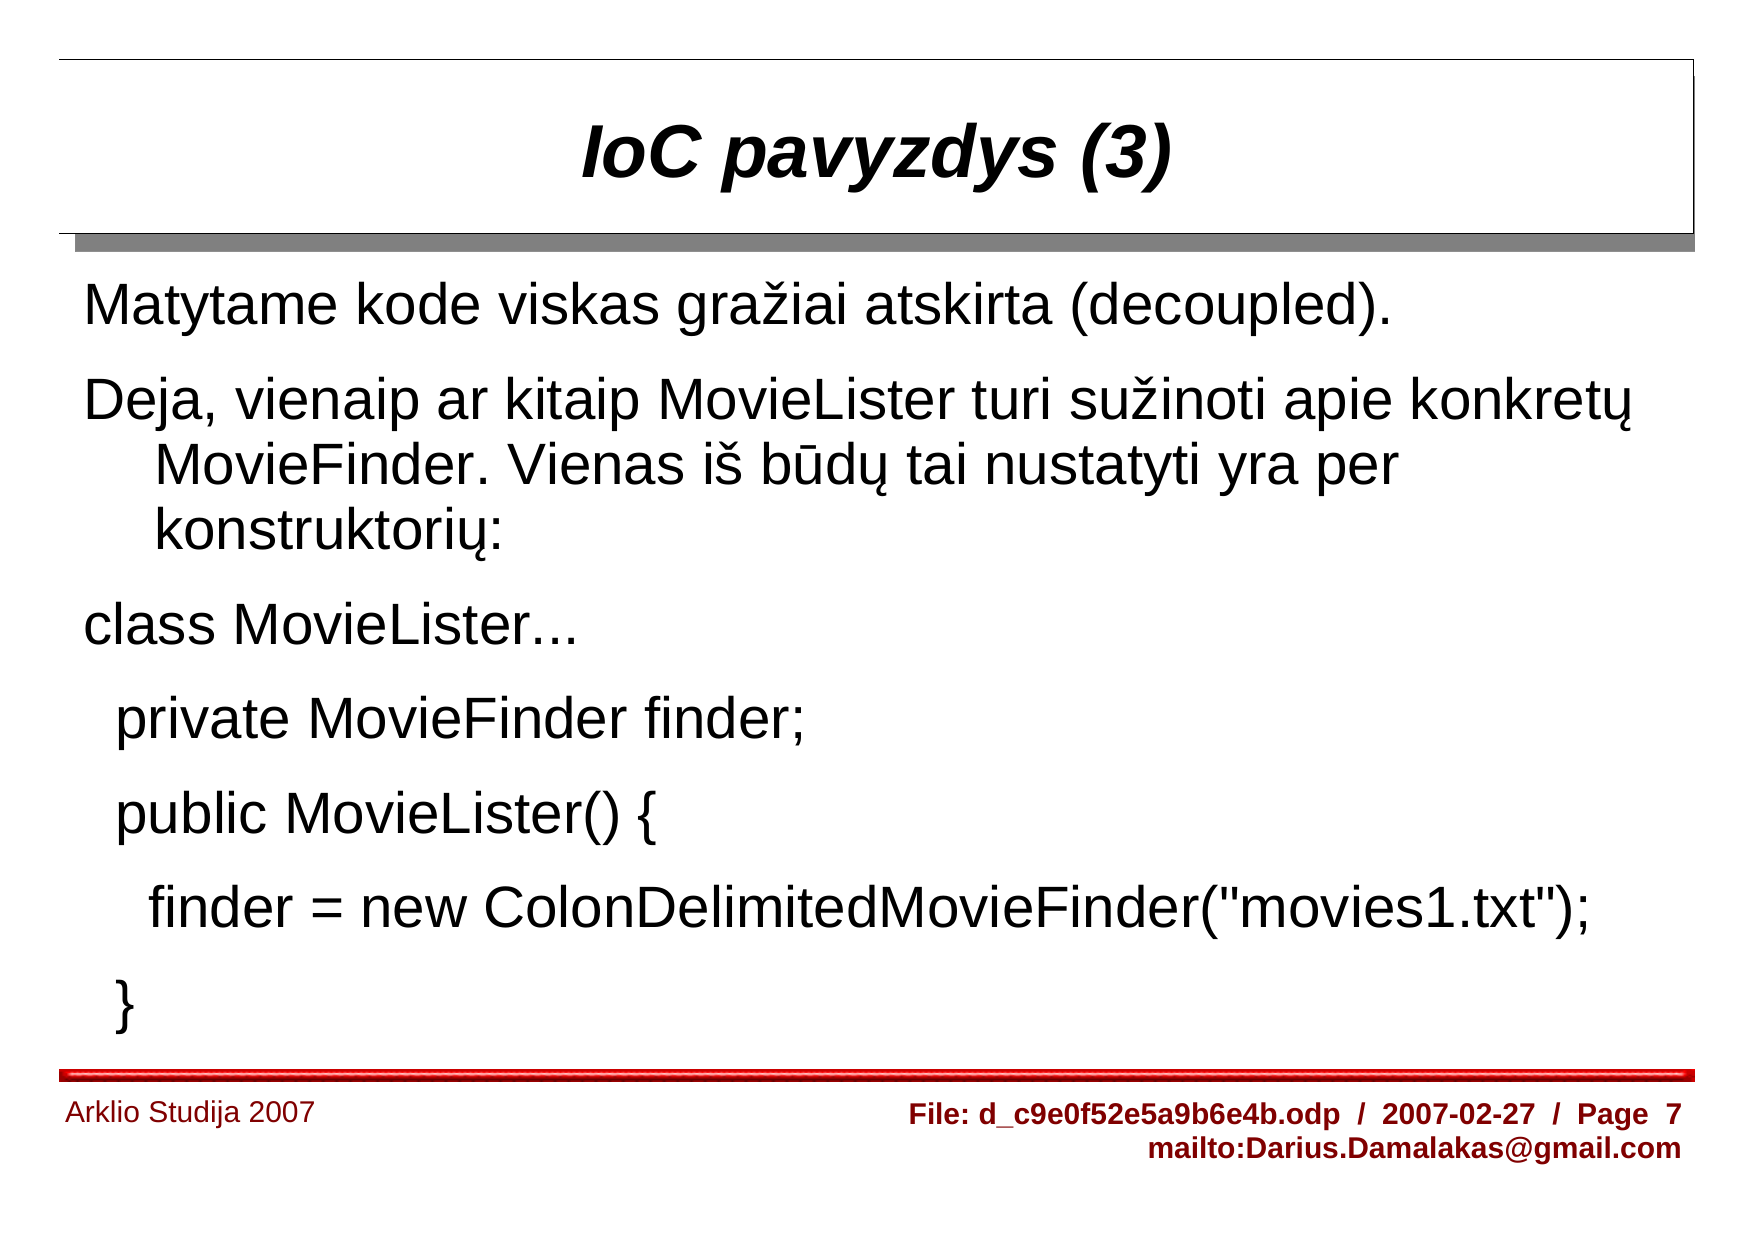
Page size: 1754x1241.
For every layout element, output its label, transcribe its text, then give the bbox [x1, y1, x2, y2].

list Matytame kode viskas gražiai atskirta (decoupled). Deja, vienaip ar kitaip MovieLister turi sužinoti apie konkretų MovieFinder. Vienas iš būdų tai nustatyti yra per konstruktorių: class MovieLister... private MovieFinder finder; public MovieLister() { finder = new ColonDelimitedMovieFinder("movies1.txt"); } [71, 272, 1695, 1055]
title IoC pavyzdys (3) [59, 59, 1695, 244]
picture [59, 1069, 1695, 1082]
